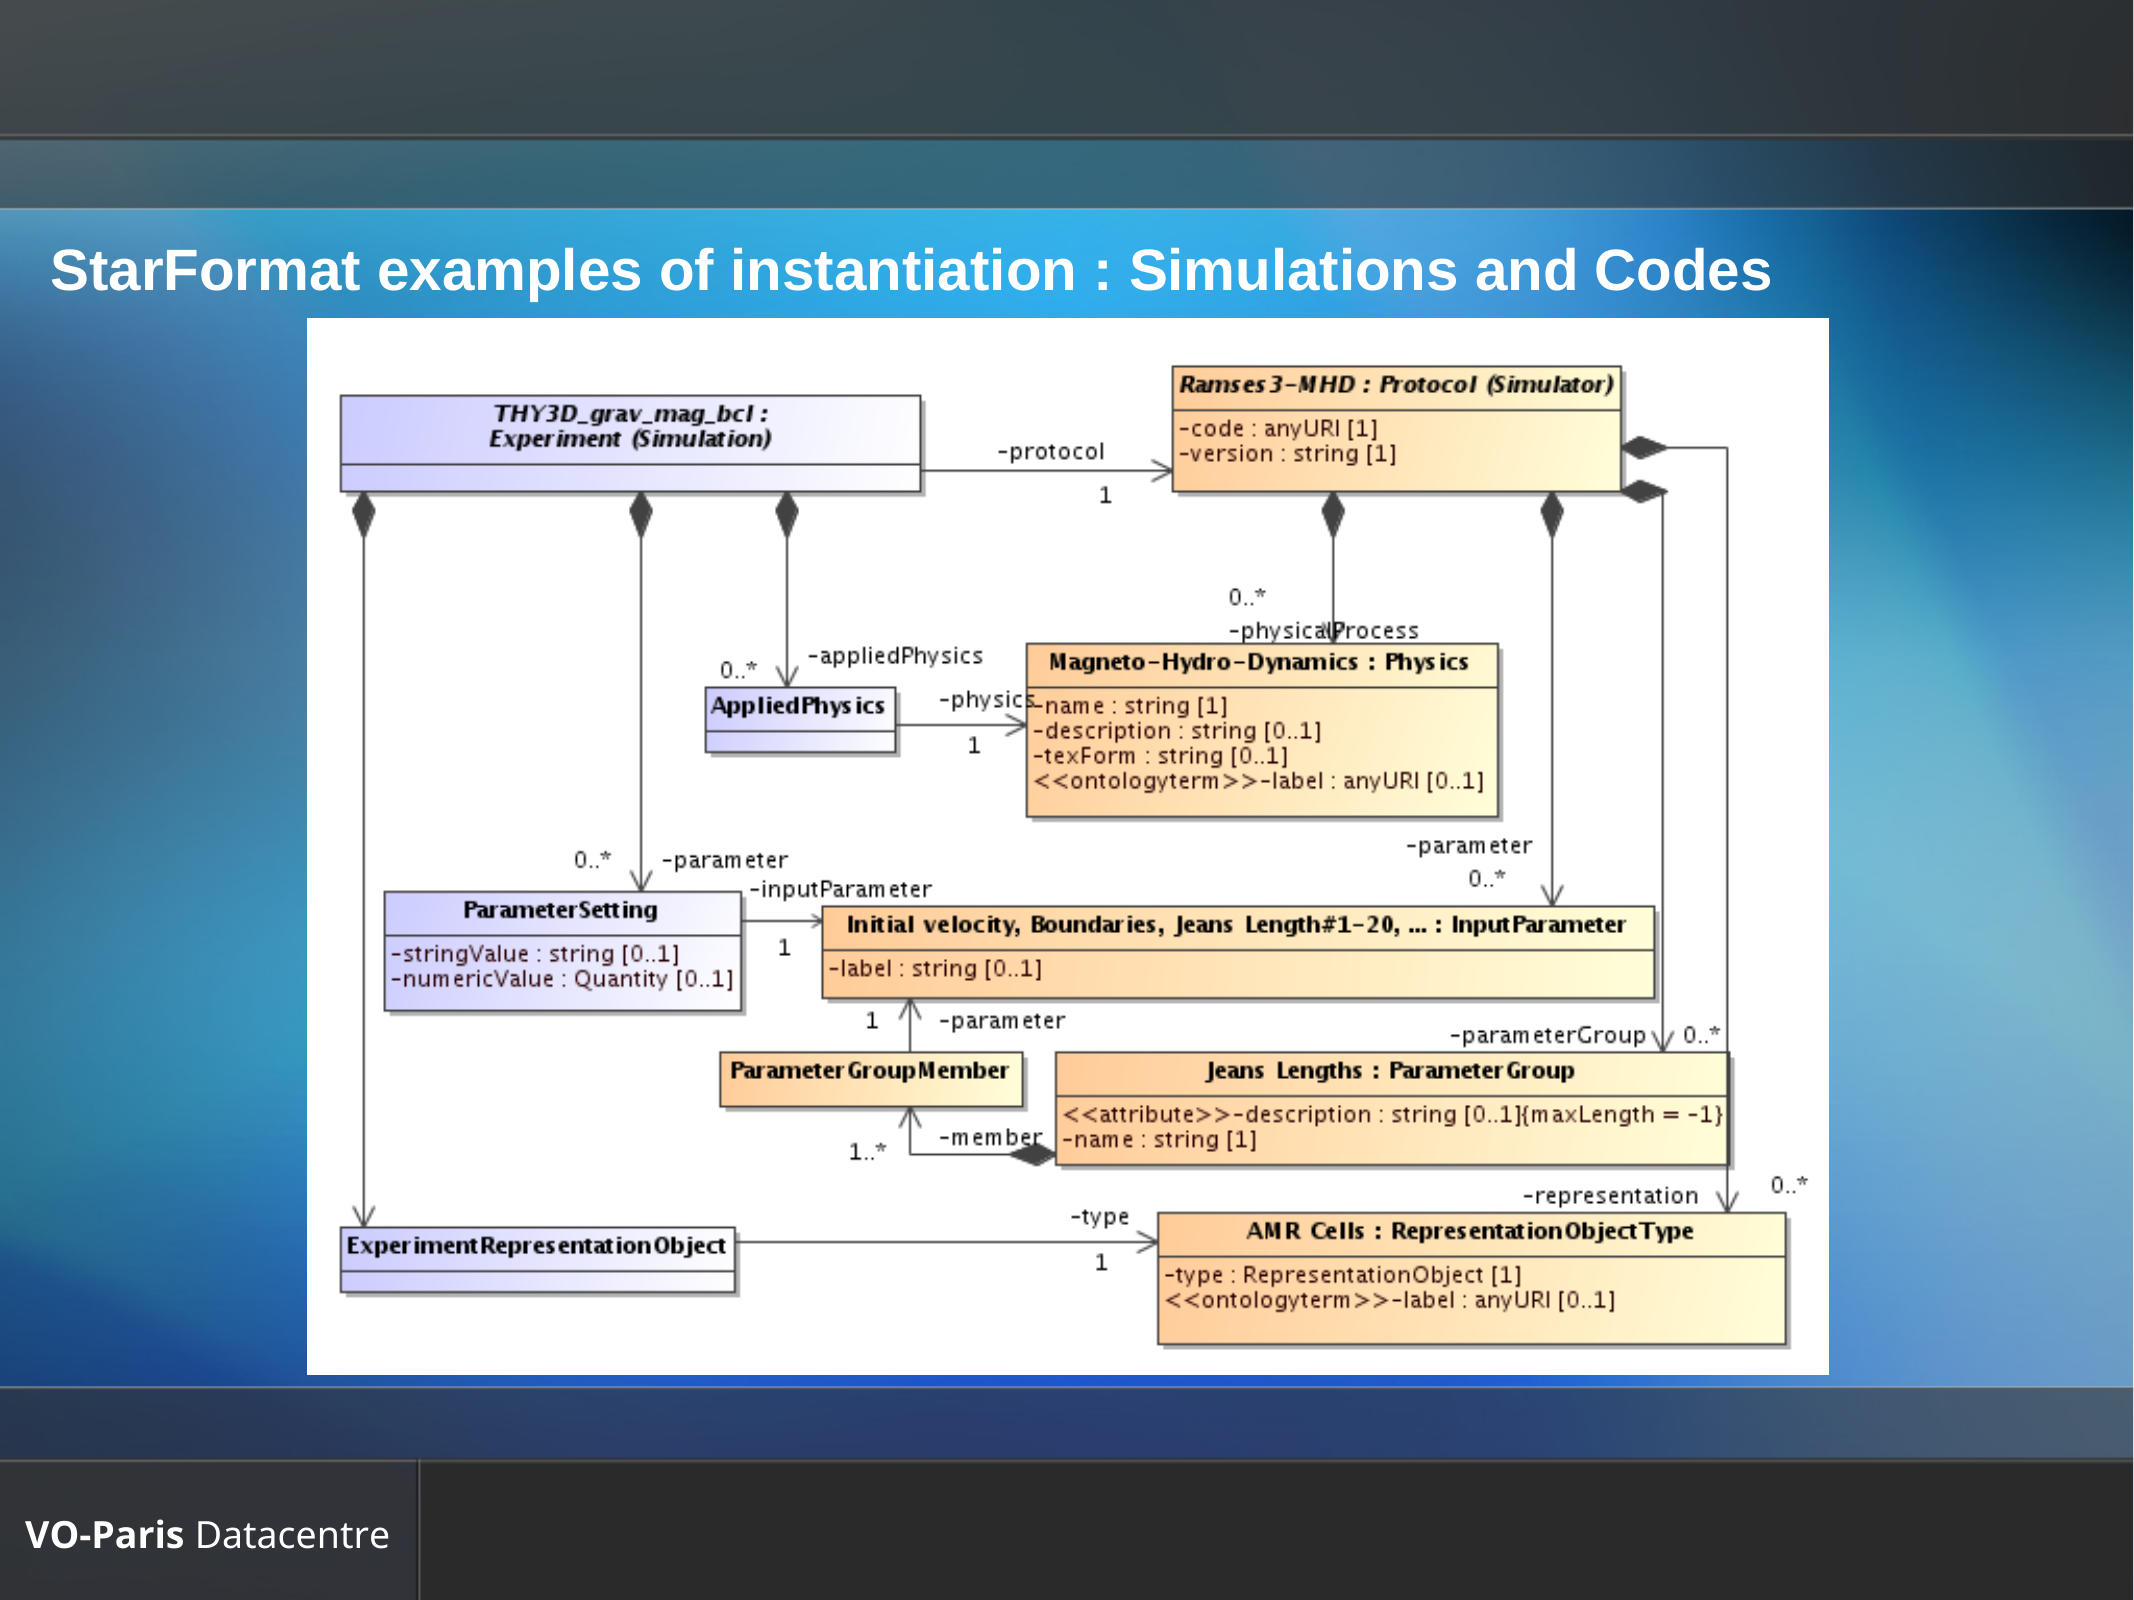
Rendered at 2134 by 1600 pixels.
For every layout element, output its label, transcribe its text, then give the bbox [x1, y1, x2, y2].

text_box StarFormat examples of instantiation : Simulations and Codes [50, 232, 2038, 303]
picture [0, 0, 2134, 1600]
text_box VO-Paris Datacentre [0, 1502, 417, 1565]
